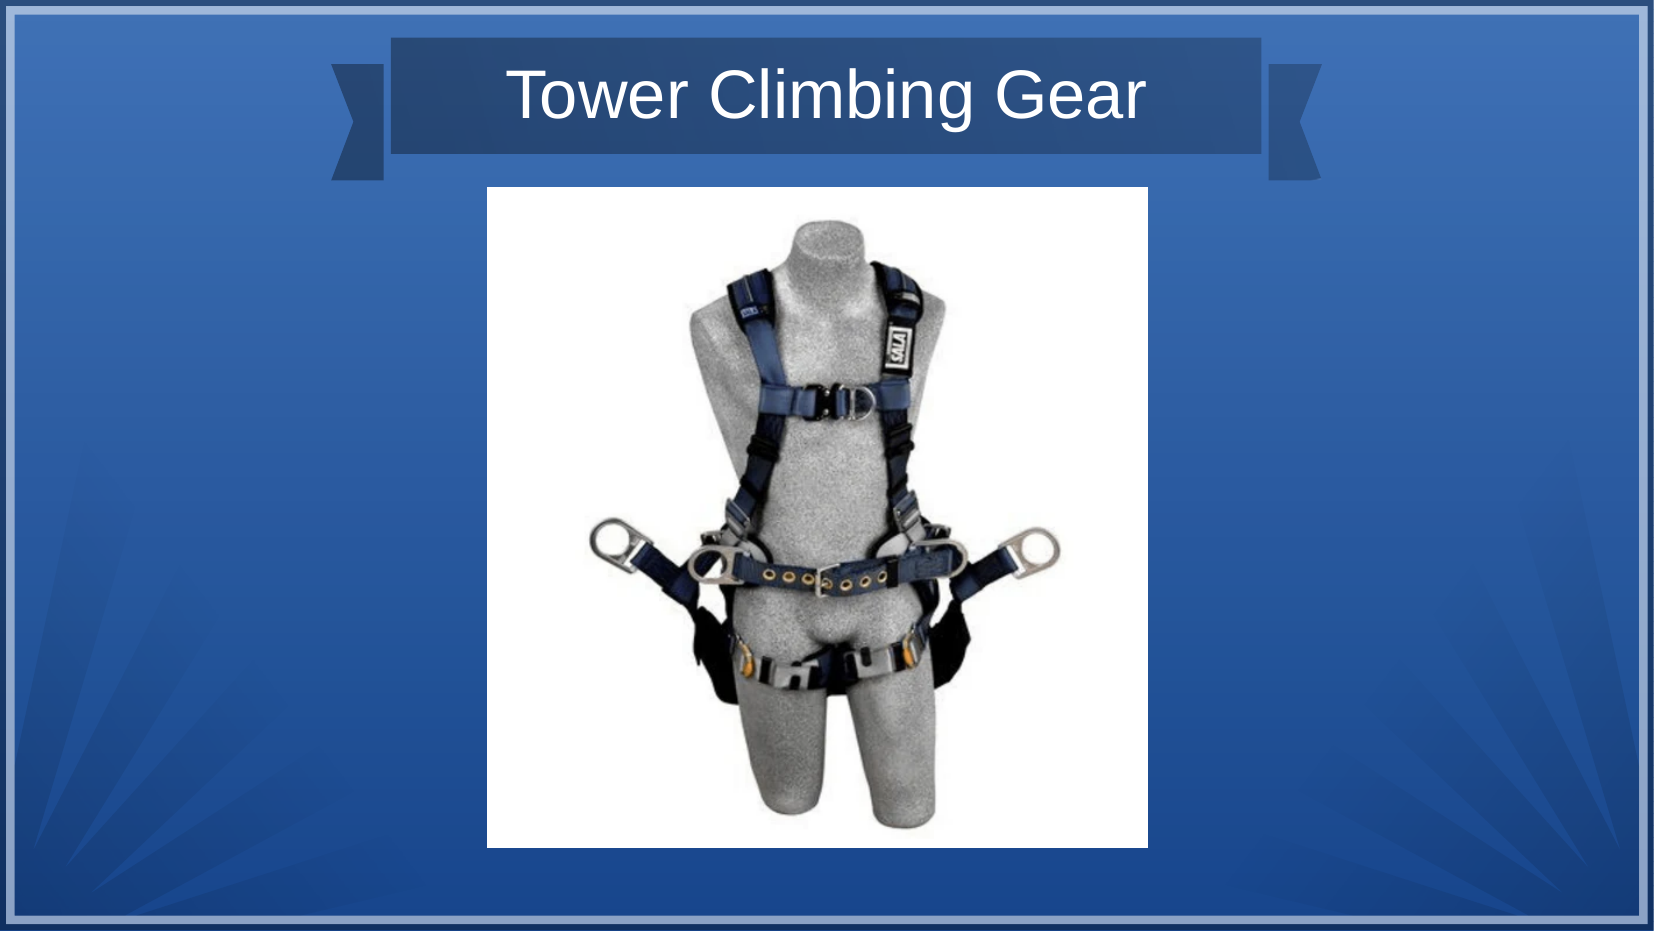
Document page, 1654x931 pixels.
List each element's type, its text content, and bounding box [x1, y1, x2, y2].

title Tower Climbing Gear [389, 35, 1264, 154]
picture [487, 187, 1148, 848]
